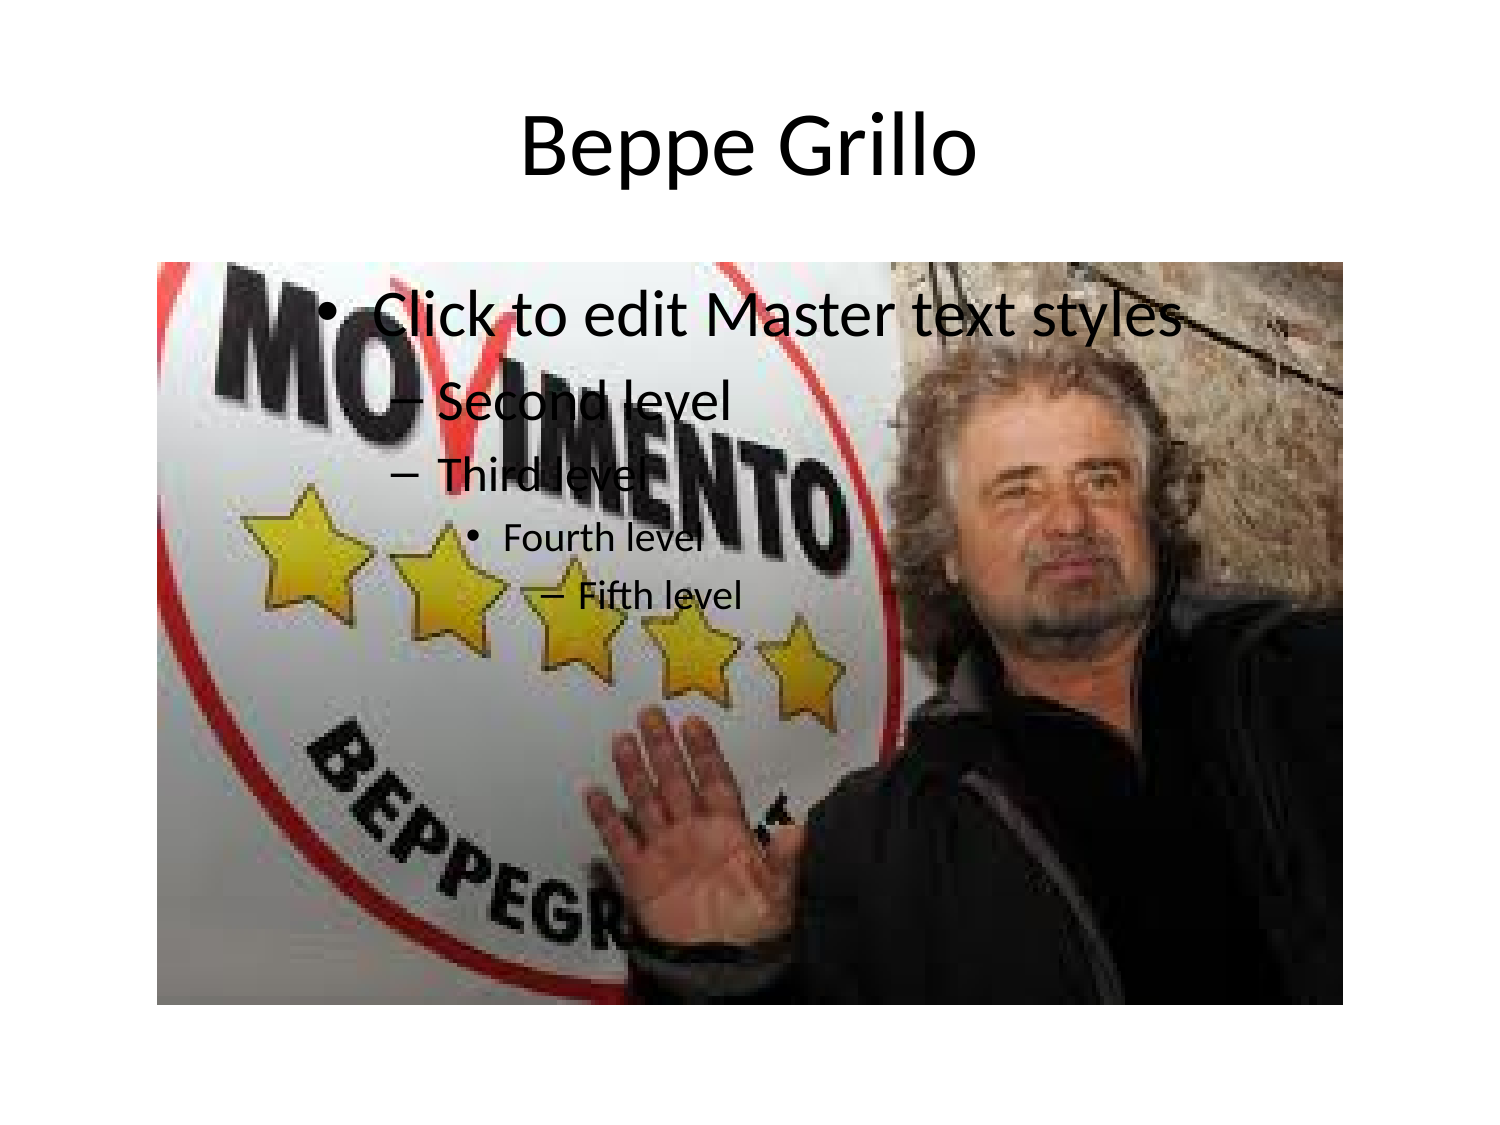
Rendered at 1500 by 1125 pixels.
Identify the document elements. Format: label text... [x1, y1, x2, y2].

title Beppe Grillo [75, 45, 1425, 233]
picture [75, 262, 1425, 1005]
